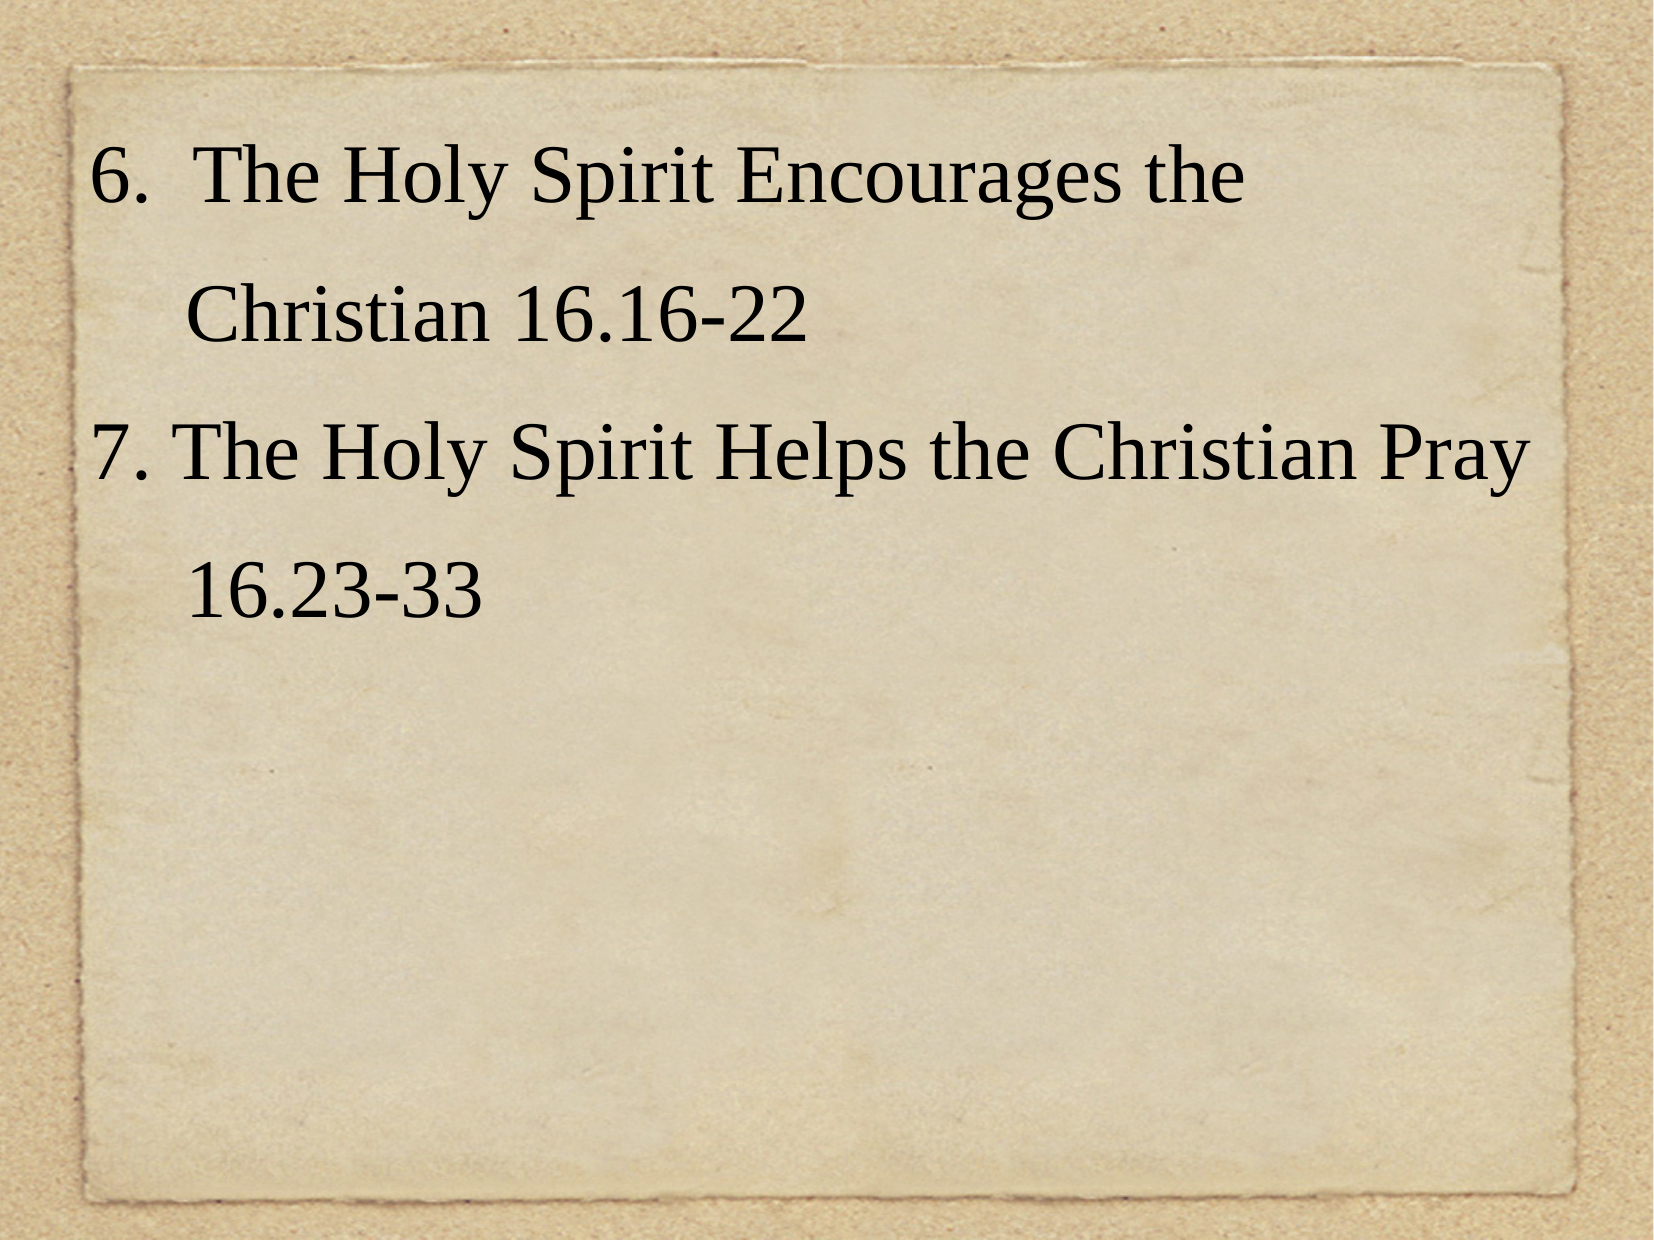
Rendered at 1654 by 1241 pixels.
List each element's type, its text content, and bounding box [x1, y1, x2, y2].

text_box 6. The Holy Spirit Encourages the Christian 16.16-22 7. The Holy Spirit Helps the Christian Pray 16.23-33 [75, 75, 1576, 1201]
picture [0, 0, 1654, 1240]
